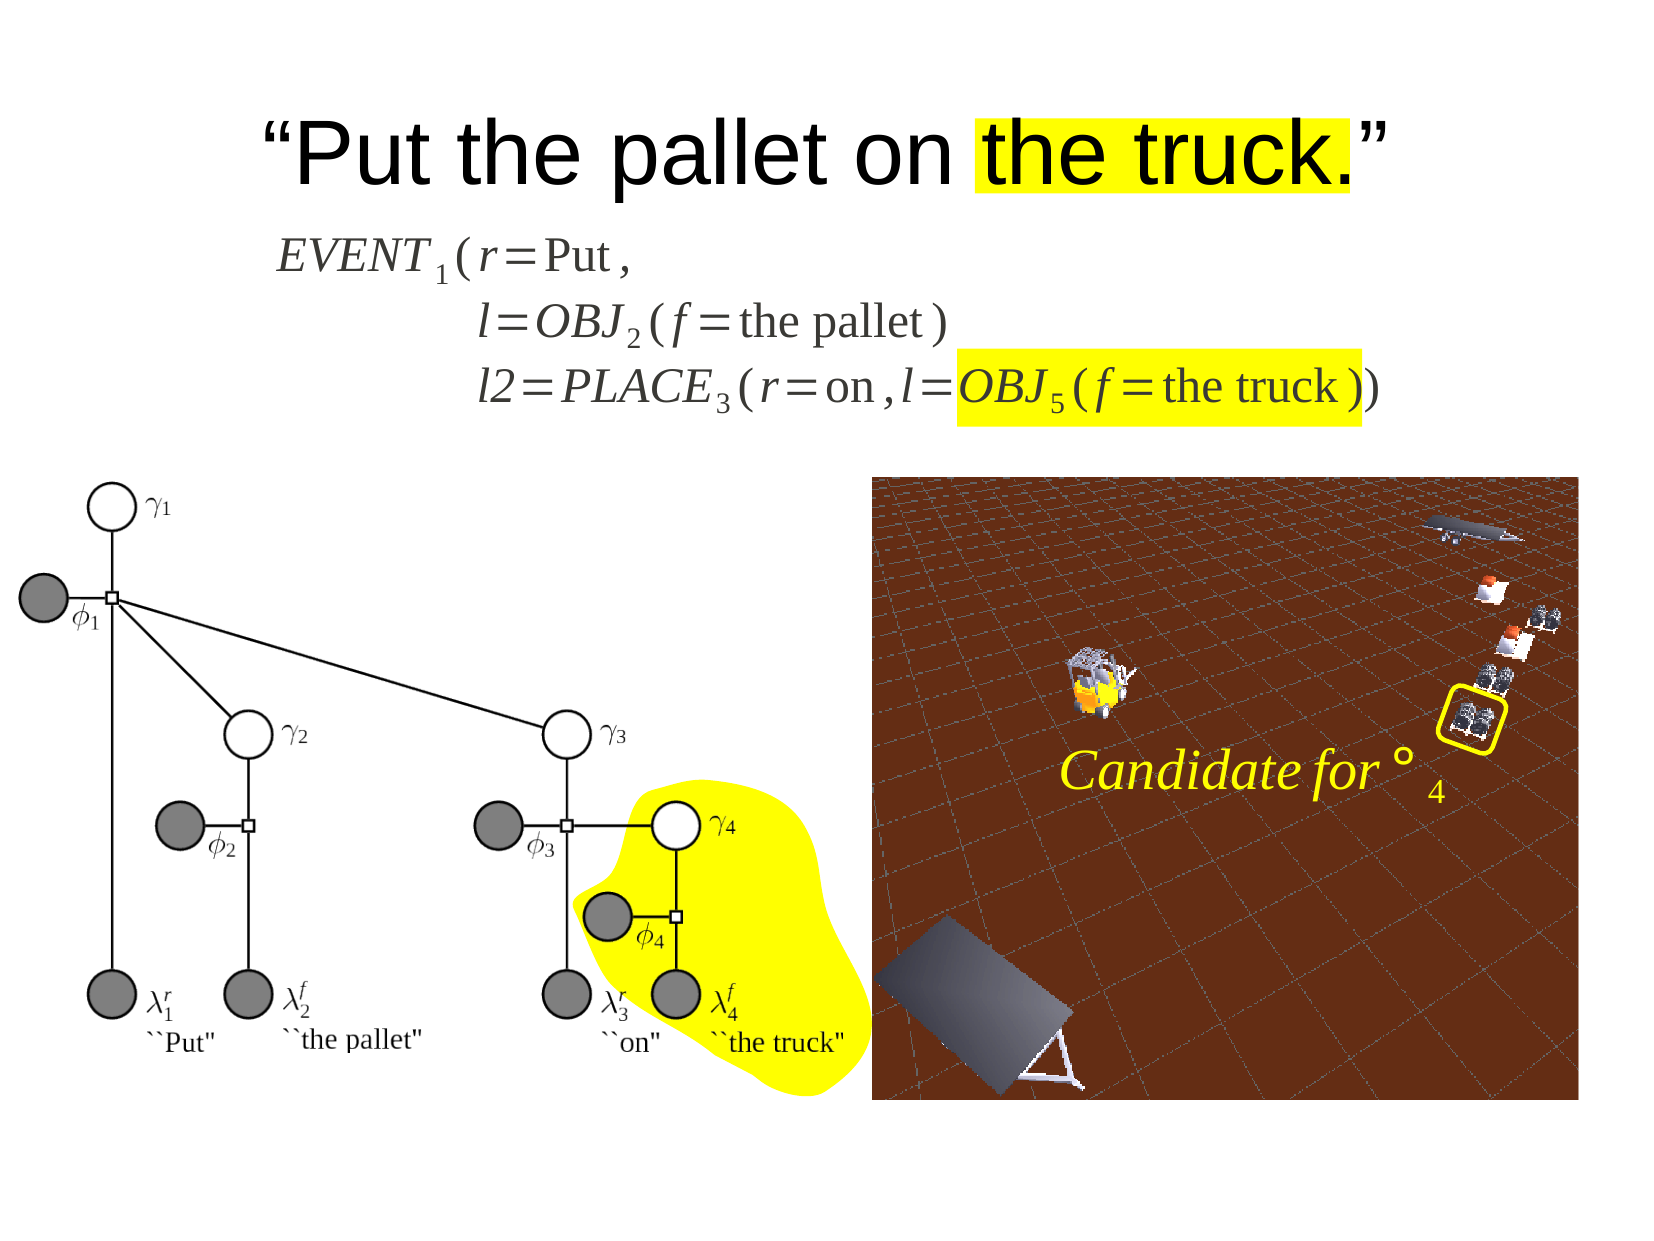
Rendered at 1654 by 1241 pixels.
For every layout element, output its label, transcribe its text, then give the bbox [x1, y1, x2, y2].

title “Put the pallet on the truck.” [82, 49, 1571, 257]
chart [267, 227, 1386, 421]
picture [18, 480, 843, 1053]
text_box [712, 947, 872, 1097]
picture [872, 475, 1579, 1100]
chart [1052, 738, 1451, 812]
text_box [957, 421, 1363, 427]
